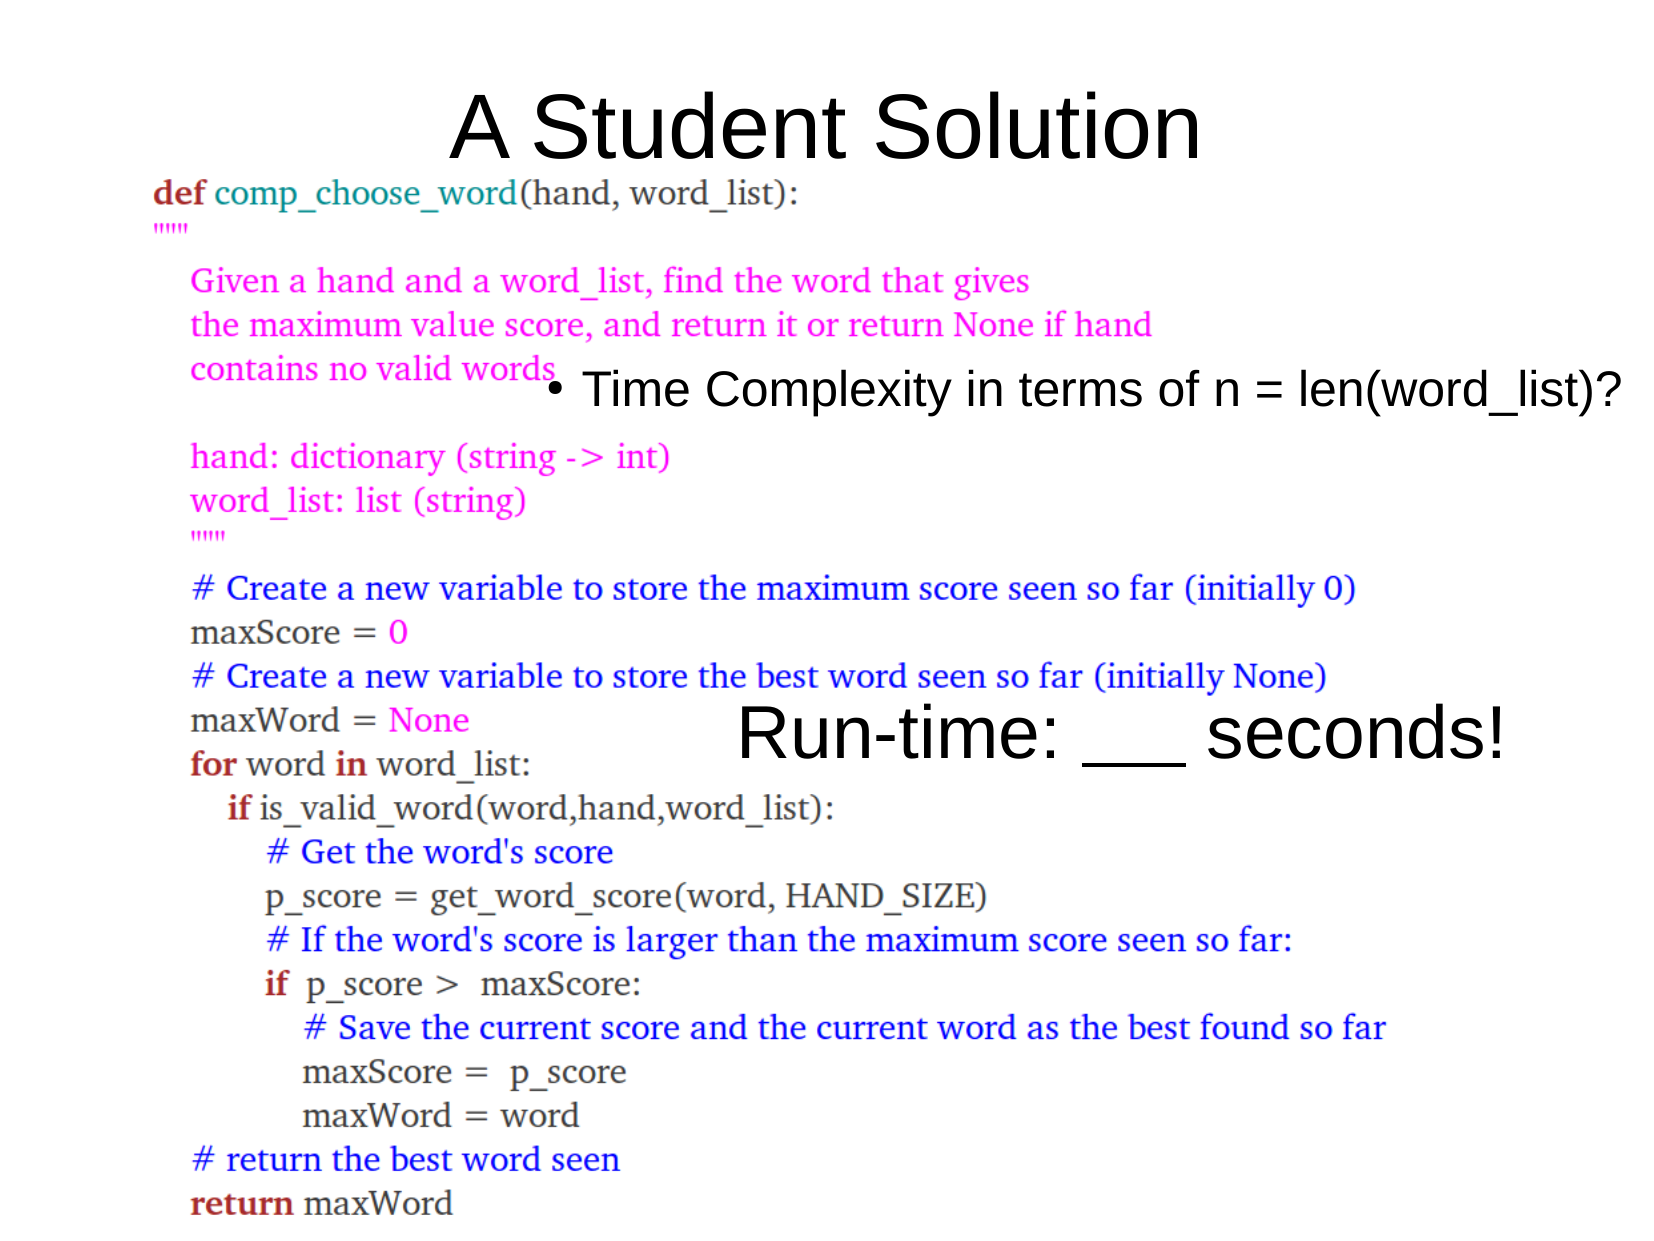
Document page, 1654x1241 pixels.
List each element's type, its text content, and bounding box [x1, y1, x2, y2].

text_box Run-time: seconds! [472, 515, 1642, 951]
text_box Time Complexity in terms of n = len(word_list)? [531, 354, 1654, 579]
title A Student Solution [82, 23, 1571, 231]
picture [153, 170, 1394, 1220]
